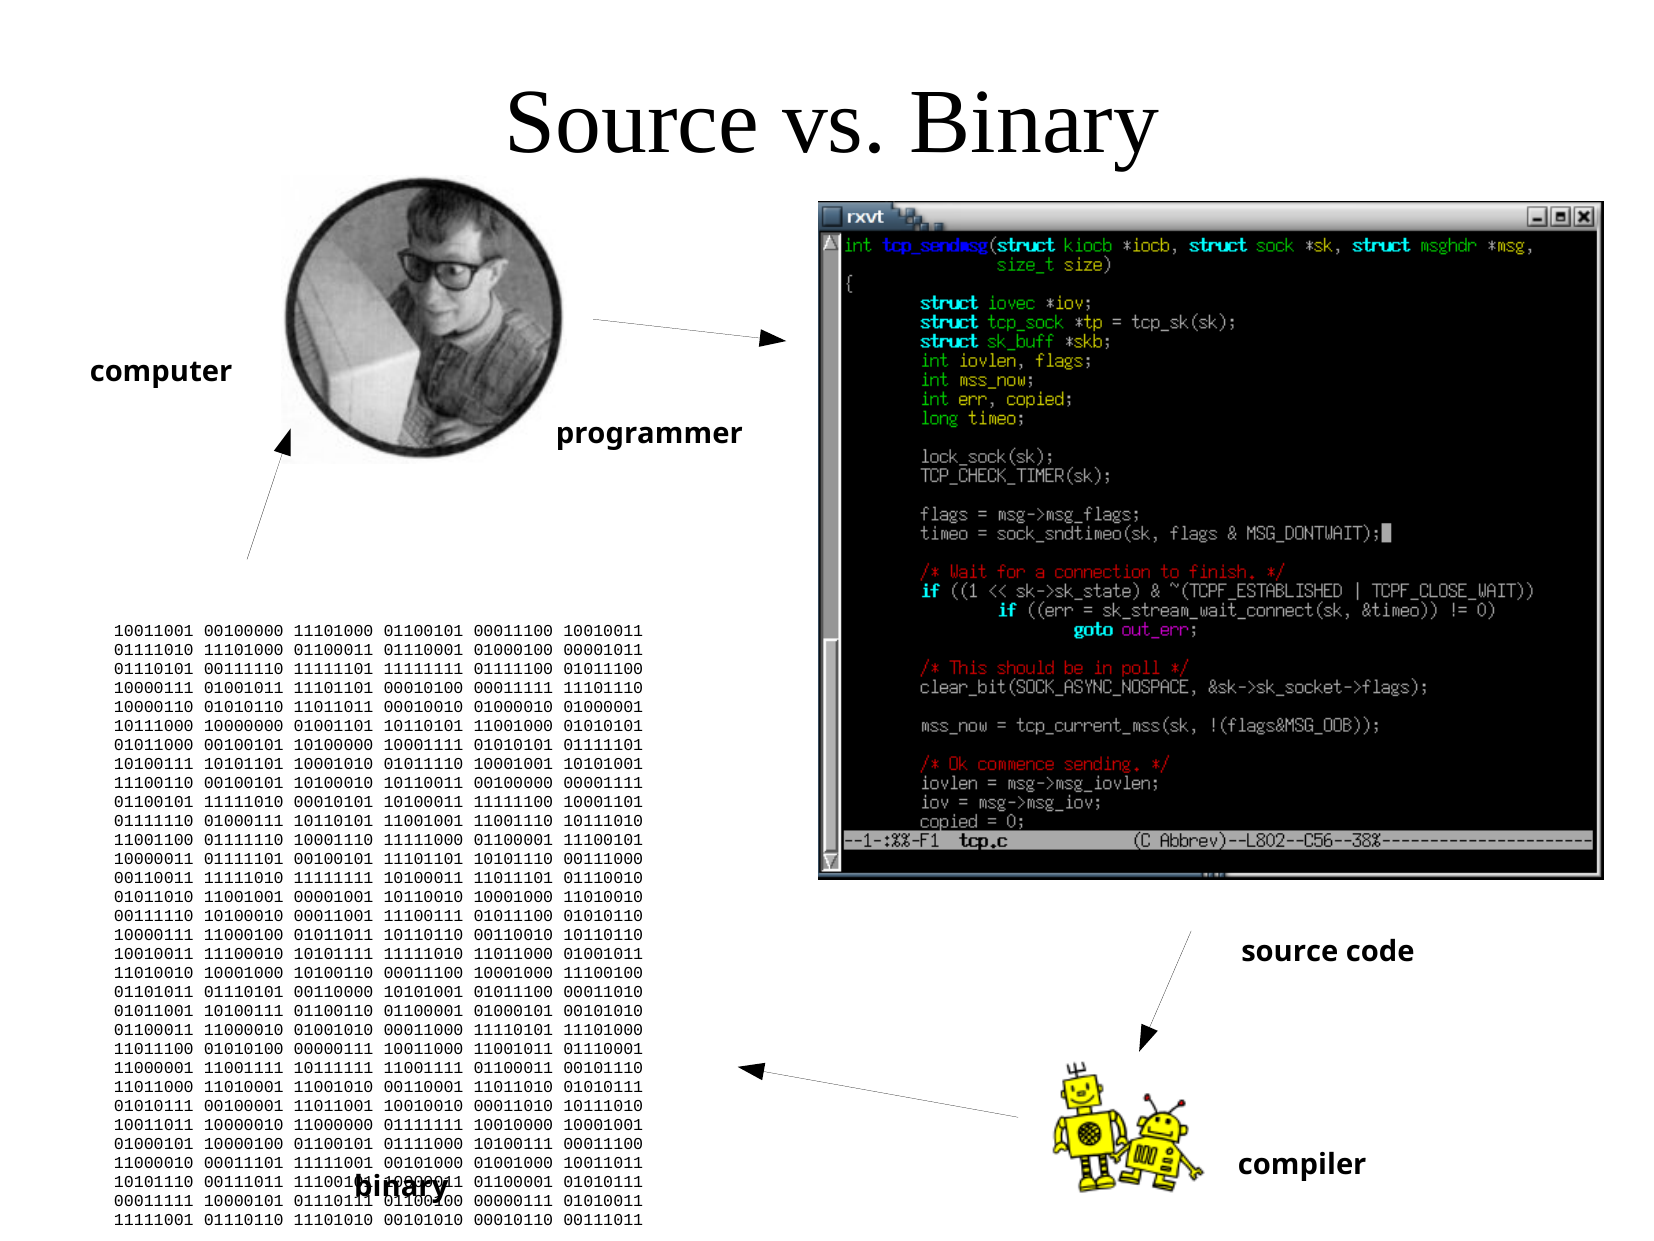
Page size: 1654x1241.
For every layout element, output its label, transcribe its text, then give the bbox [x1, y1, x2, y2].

text_box 10011001 00100000 11101000 01100101 00011100 10010011 01111010 11101000 01100011 01110001 01000100 00001011 01110101 00111110 11111101 11111111 01111100 01011100 10000111 01001011 11101101 00010100 00011111 11101110 10000110 01010110 11011011 00010010 01000010 01000001 10111000 10000000 01001101 10110101 11001000 01010101 01011000 00100101 10100000 10001111 01010101 01111101 10100111 10101101 10001010 01011110 10001001 10101001 11100110 00100101 10100010 10110011 00100000 00001111 01100101 11111010 00010101 10100011 11111100 10001101 01111110 01000111 10110101 11001001 11001110 10111010 11001100 01111110 10001110 11111000 01100001 11100101 10000011 01111101 00100101 11101101 10101110 00111000 00110011 11111010 11111111 10100011 11011101 01110010 01011010 11001001 00001001 10110010 10001000 11010010 00111110 10100010 00011001 11100111 01011100 01010110 10000111 11000100 01011011 10110110 00110010 10110110 10010011 11100010 10101111 11111010 11011000 01001011 11010010 10001000 10100110 00011100 10001000 11100100 01101011 01110101 00110000 10101001 01011100 00011010 01011001 10100111 01100110 01100001 01000101 00101010 01100011 11000010 01001010 00011000 11110101 11101000 11011100 01010100 00000111 10011000 11001011 01110001 11000001 11001111 10111111 11001111 01100011 00101110 11011000 11010001 11001010 00110001 11011010 01010111 01010111 00100001 11011001 10010010 00011010 10111010 10011011 10000010 11000000 01111111 10010000 10001001 01000101 10000100 01100101 01111000 10100111 00011100 11000010 00011101 11111001 00101000 01001000 10011011 10101110 00111011 11100101 10000011 01100001 01010111 00011111 10000101 01110111 01100100 00000111 01010011 11111001 01110110 11101010 00101010 00010110 00111011 [99, 614, 745, 1239]
title Source vs. Binary [126, 57, 1539, 185]
picture [281, 175, 567, 464]
text_box source code [1226, 922, 1518, 972]
picture [1050, 1059, 1208, 1196]
text_box programmer [541, 404, 777, 455]
text_box compiler [1223, 1135, 1486, 1225]
text_box computer [75, 342, 290, 392]
text_box binary [339, 1157, 605, 1227]
picture [818, 201, 1604, 880]
